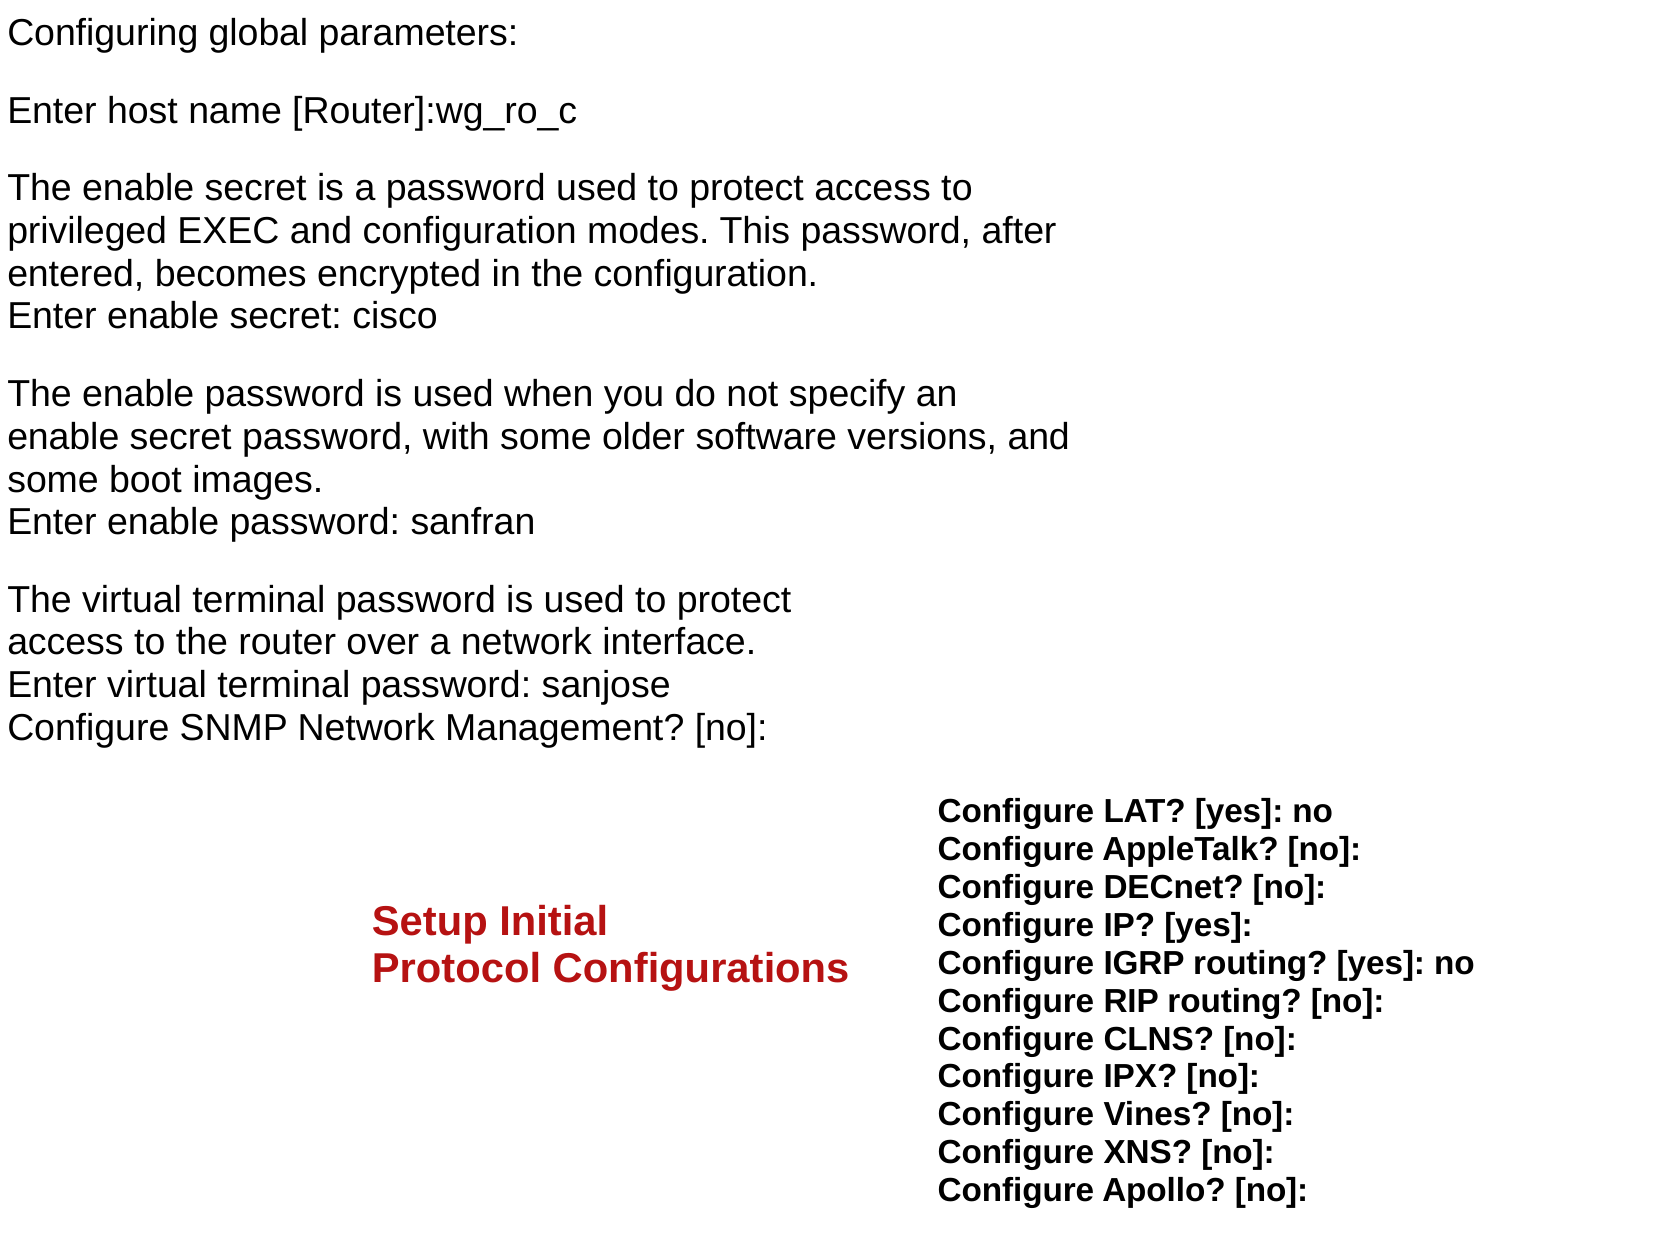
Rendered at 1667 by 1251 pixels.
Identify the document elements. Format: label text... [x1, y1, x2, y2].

text_box Configuring global parameters: Enter host name [Router]:wg_ro_c The enable secret is a password used to protect access to privileged EXEC and configuration modes. This password, after entered, becomes encrypted in the configuration. Enter enable secret: cisco The enable password is used when you do not specify an enable secret password, with some older software versions, and some boot images. Enter enable password: sanfran The virtual terminal password is used to protect access to the router over a network interface. Enter virtual terminal password: sanjose Configure SNMP Network Management? [no]: [7, 11, 1660, 785]
text_box Configure LAT? [yes]: no Configure AppleTalk? [no]: Configure DECnet? [no]: Configure IP? [yes]: Configure IGRP routing? [yes]: no Configure RIP routing? [no]: Configure CLNS? [no]: Configure IPX? [no]: Configure Vines? [no]: Configure XNS? [no]: Configure Apollo? [no]: [937, 792, 1667, 1210]
text_box Setup Initial Protocol Configurations [371, 897, 868, 993]
